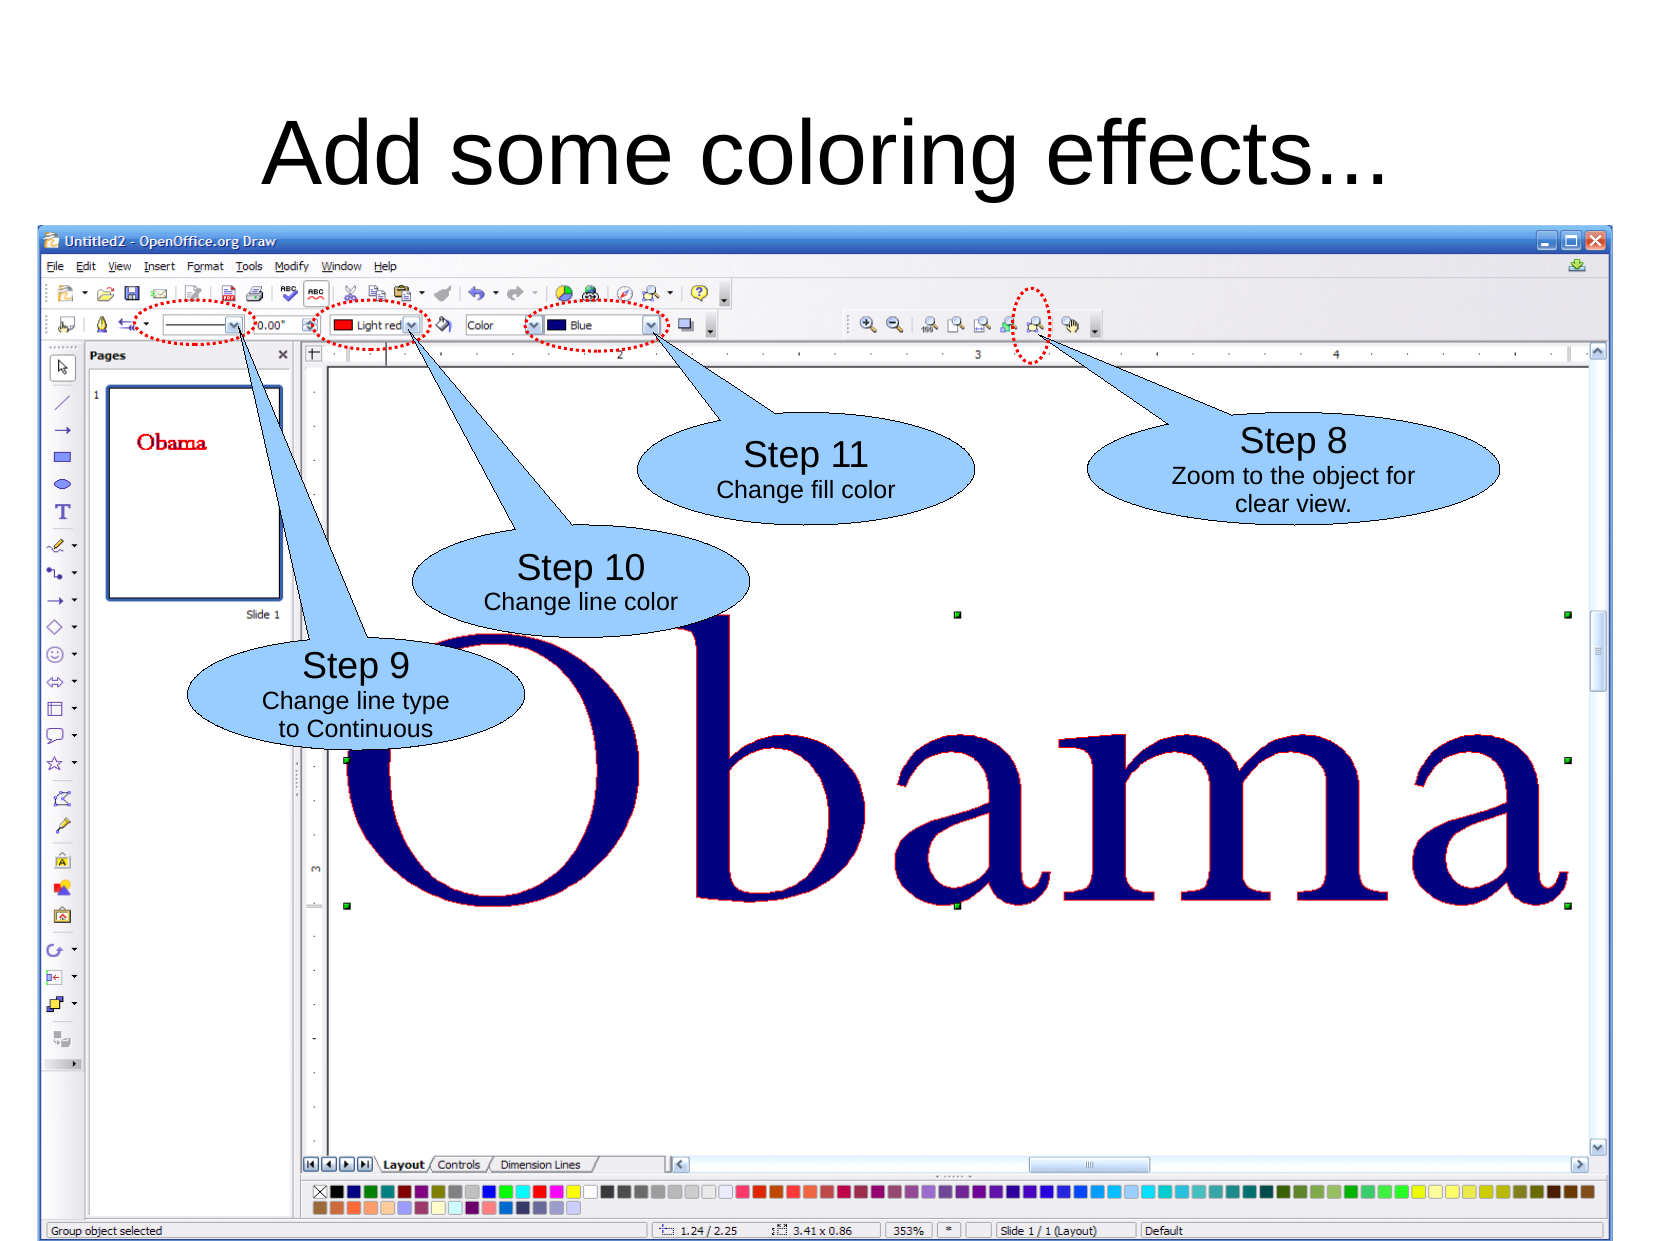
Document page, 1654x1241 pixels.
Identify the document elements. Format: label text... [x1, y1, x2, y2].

text_box Step 9 Change line type to Continuous [187, 326, 525, 751]
picture [37, 225, 1613, 1241]
text_box Step 10 Change line color [408, 329, 750, 638]
text_box Step 8 Zoom to the object for clear view. [1038, 334, 1500, 526]
title Add some coloring effects... [82, 56, 1571, 225]
text_box Step 11 Change fill color [637, 332, 975, 526]
